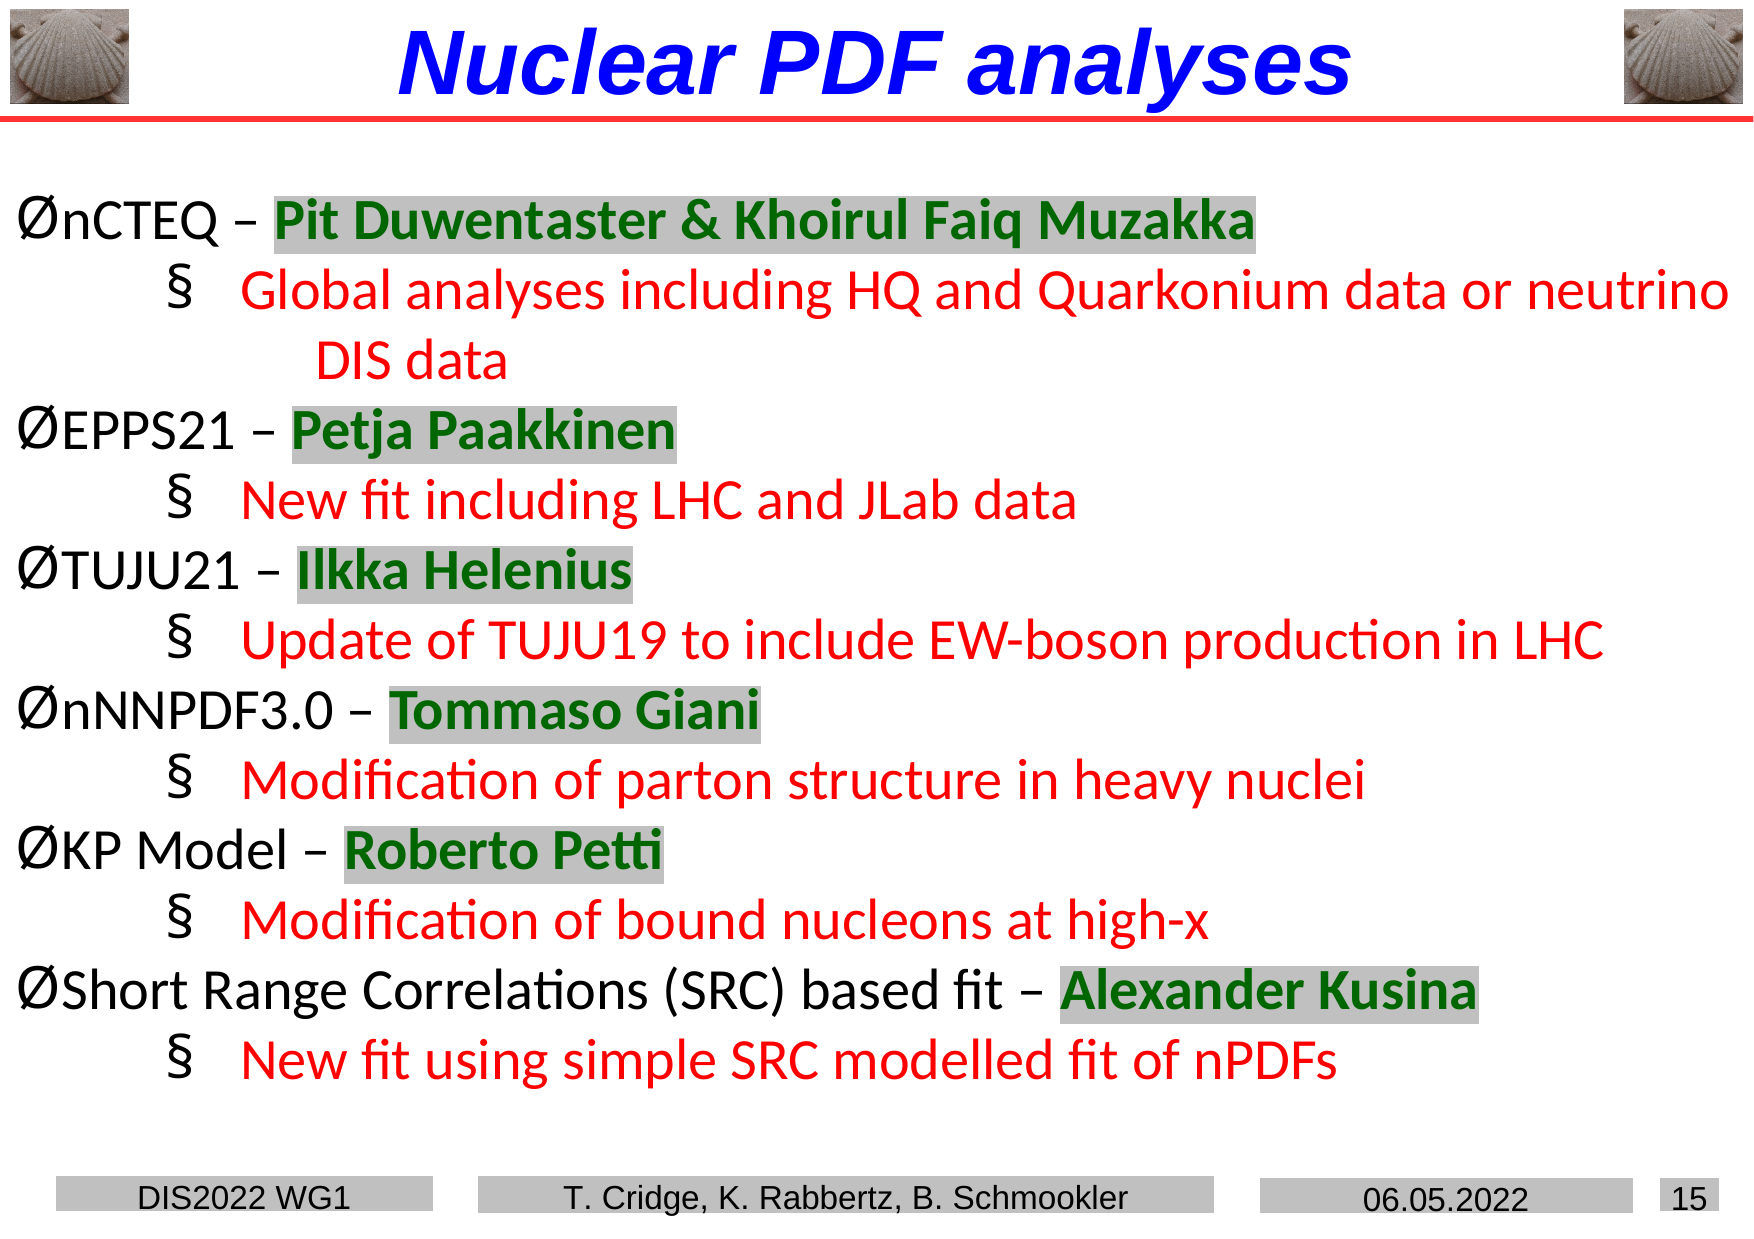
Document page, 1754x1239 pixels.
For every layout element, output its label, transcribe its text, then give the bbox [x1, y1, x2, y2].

picture [10, 9, 124, 104]
picture [1630, 9, 1743, 104]
text_box nCTEQ – Pit Duwentaster & Khoirul Faiq Muzakka Global analyses including HQ and Quarkonium data or neutrino DIS data EPPS21 – Petja Paakkinen New fit including LHC and JLab data TUJU21 – Ilkka Helenius Update of TUJU19 to include EW-boson production in LHC nNNPDF3.0 – Tommaso Giani Modification of parton structure in heavy nuclei KP Model – Roberto Petti Modification of bound nucleons at high-x Short Range Correlations (SRC) based fit – Alexander Kusina New fit using simple SRC modelled fit of nPDFs [0, 173, 1754, 1108]
title Nuclear PDF analyses [124, 0, 1630, 116]
